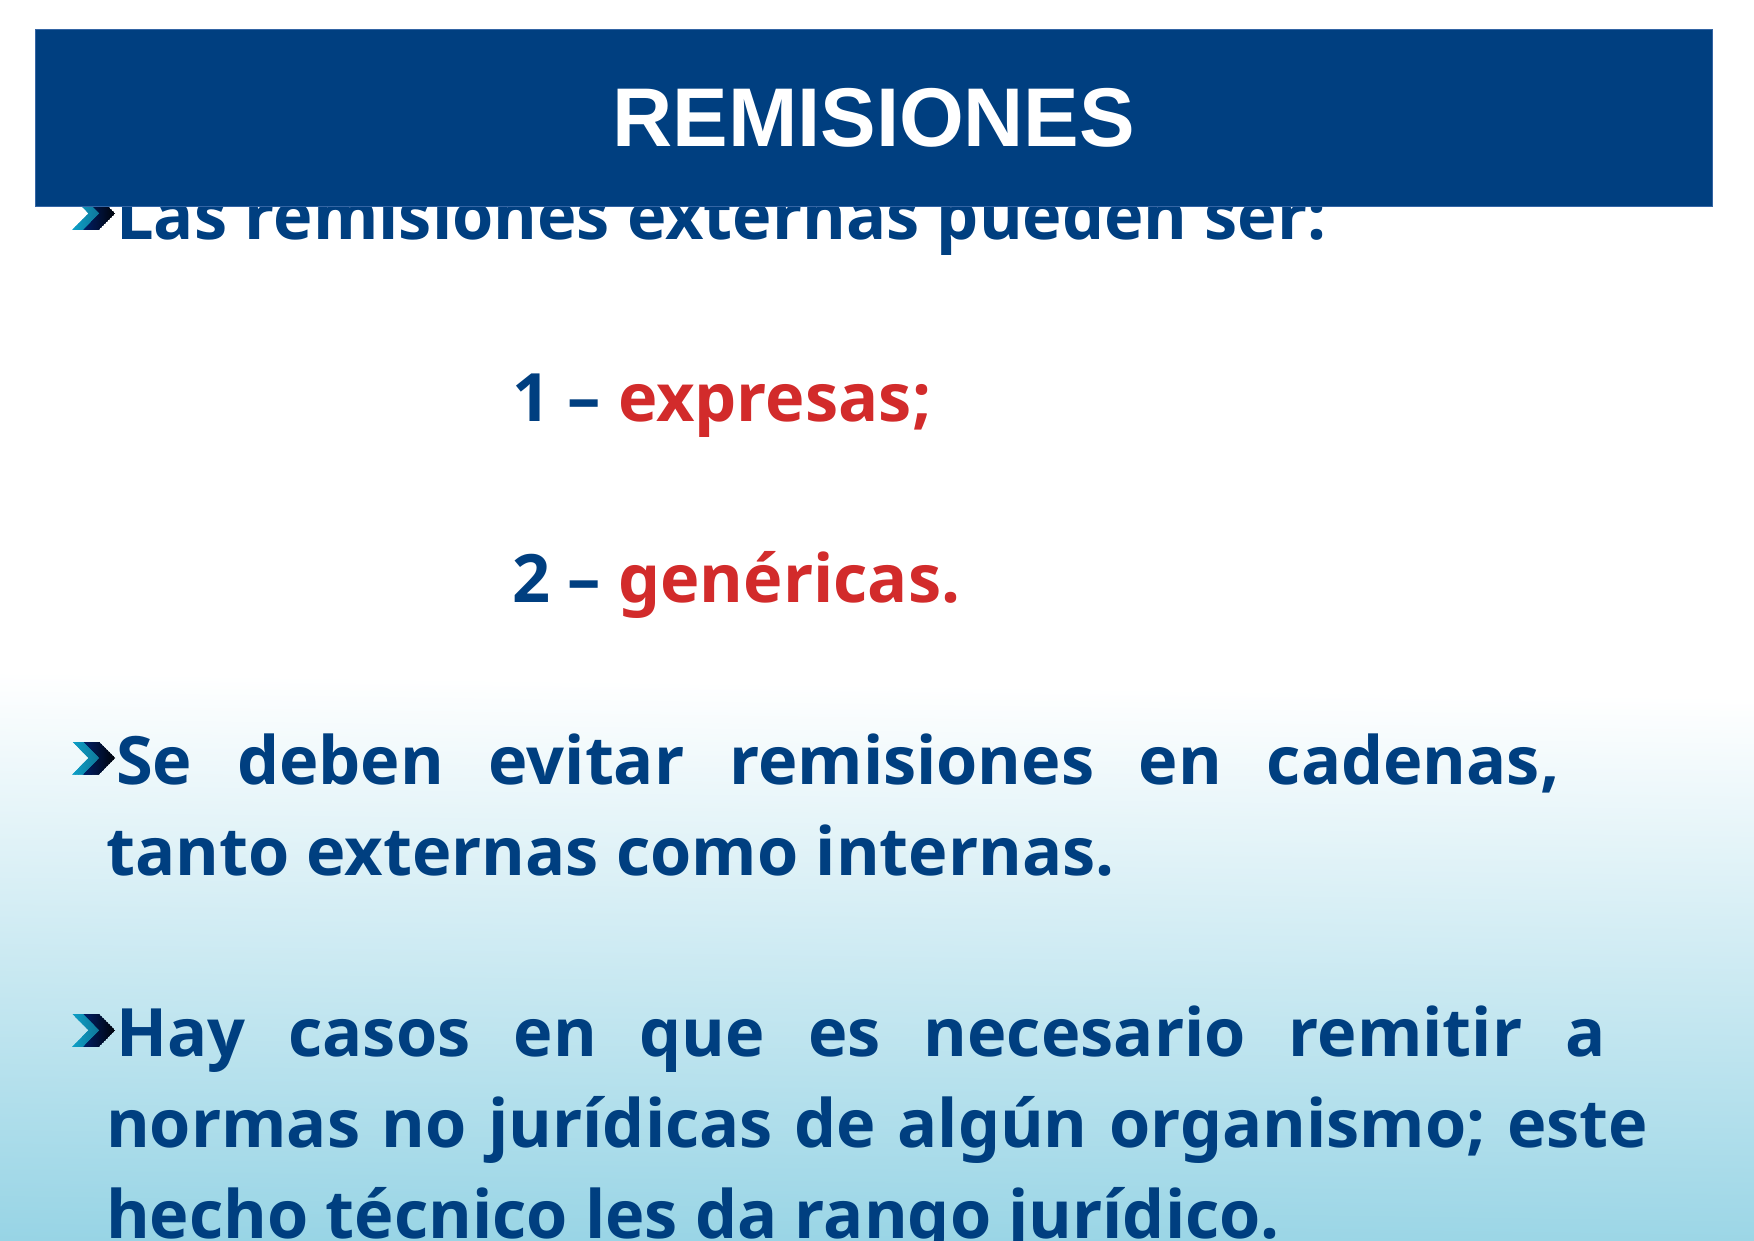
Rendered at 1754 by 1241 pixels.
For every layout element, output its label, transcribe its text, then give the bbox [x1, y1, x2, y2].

subtitle Las remisiones externas pueden ser: 1 – expresas; 2 – genéricas. Se deben evitar remisiones en cadenas, tanto externas como internas. Hay casos en que es necesario remitir a normas no jurídicas de algún organismo; este hecho técnico les da rango jurídico. [70, 227, 1650, 1241]
text_box REMISIONES [35, 29, 1713, 207]
